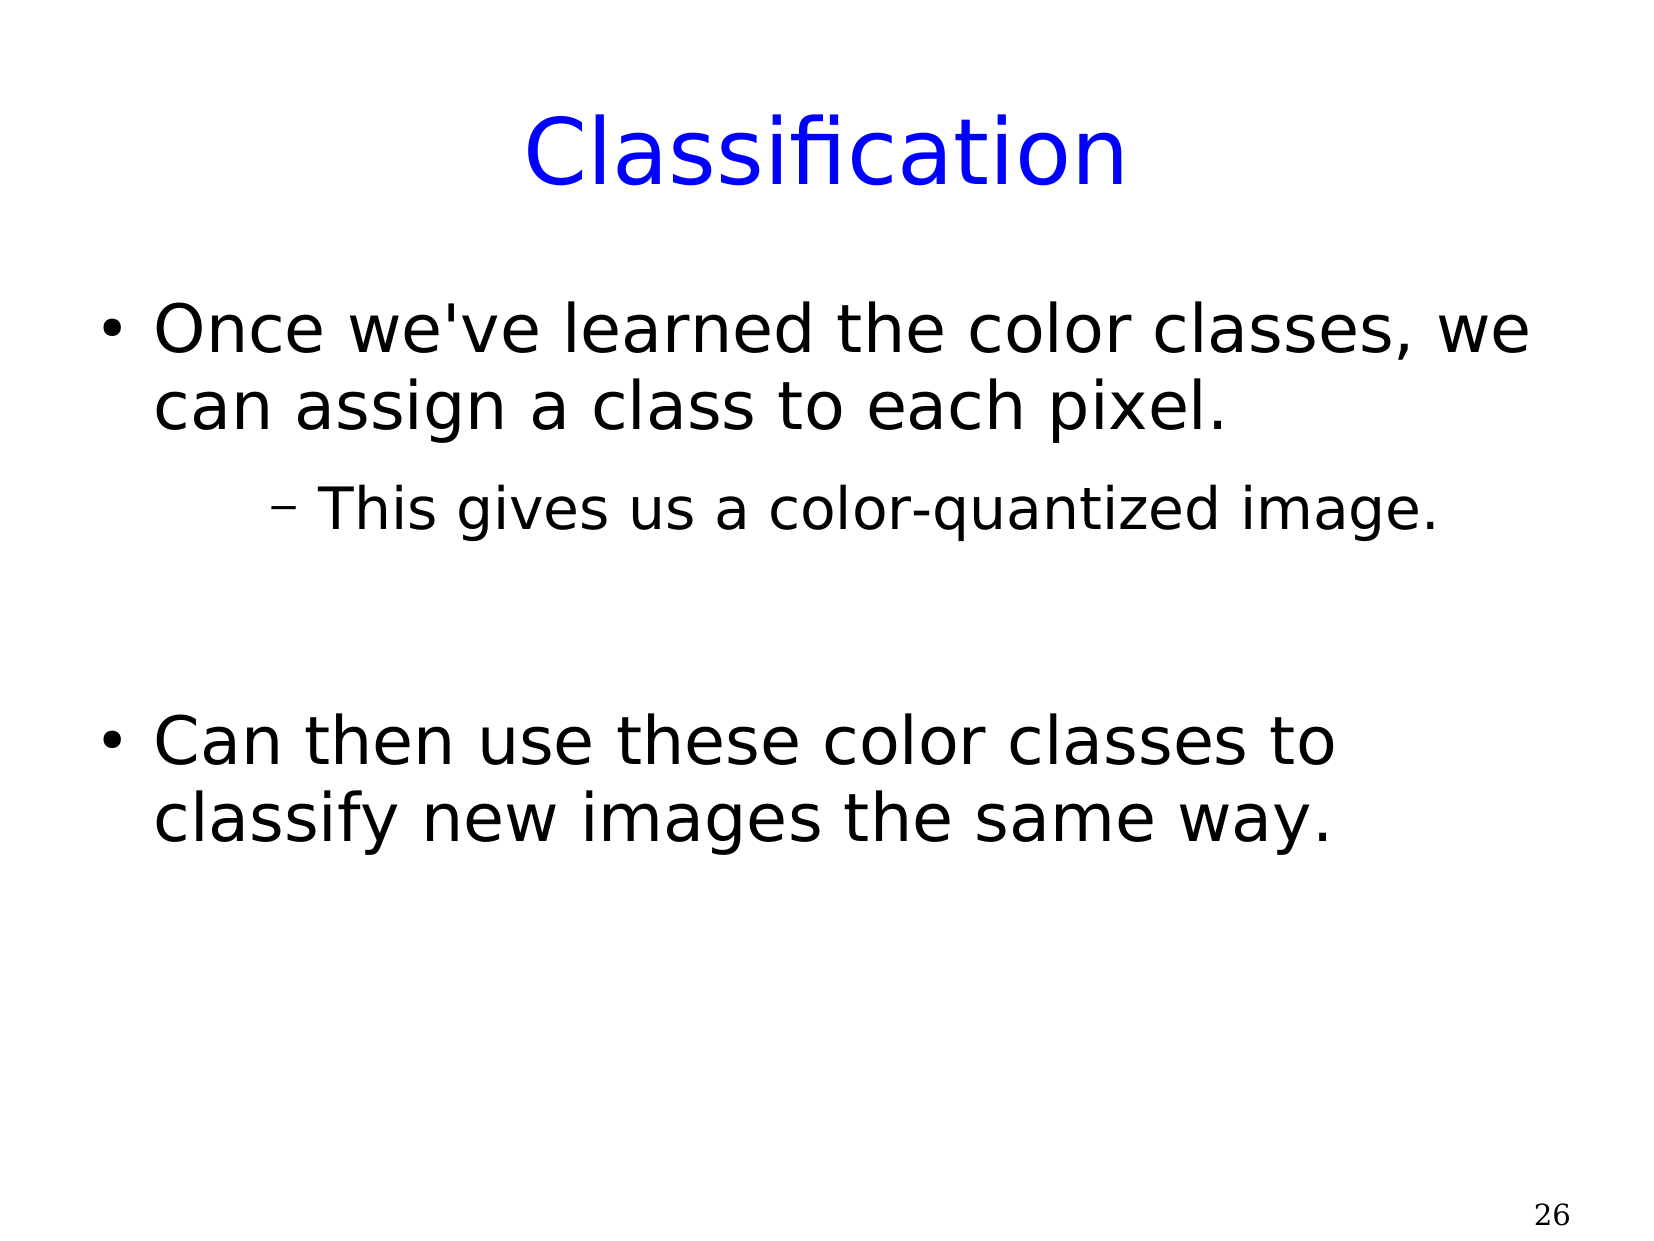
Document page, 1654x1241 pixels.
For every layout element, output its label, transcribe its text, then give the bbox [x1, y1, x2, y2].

list Once we've learned the color classes, we can assign a class to each pixel. This gives us a color-quantized image. Can then use these color classes to classify new images the same way. [82, 290, 1571, 1109]
title Classification [82, 49, 1571, 257]
